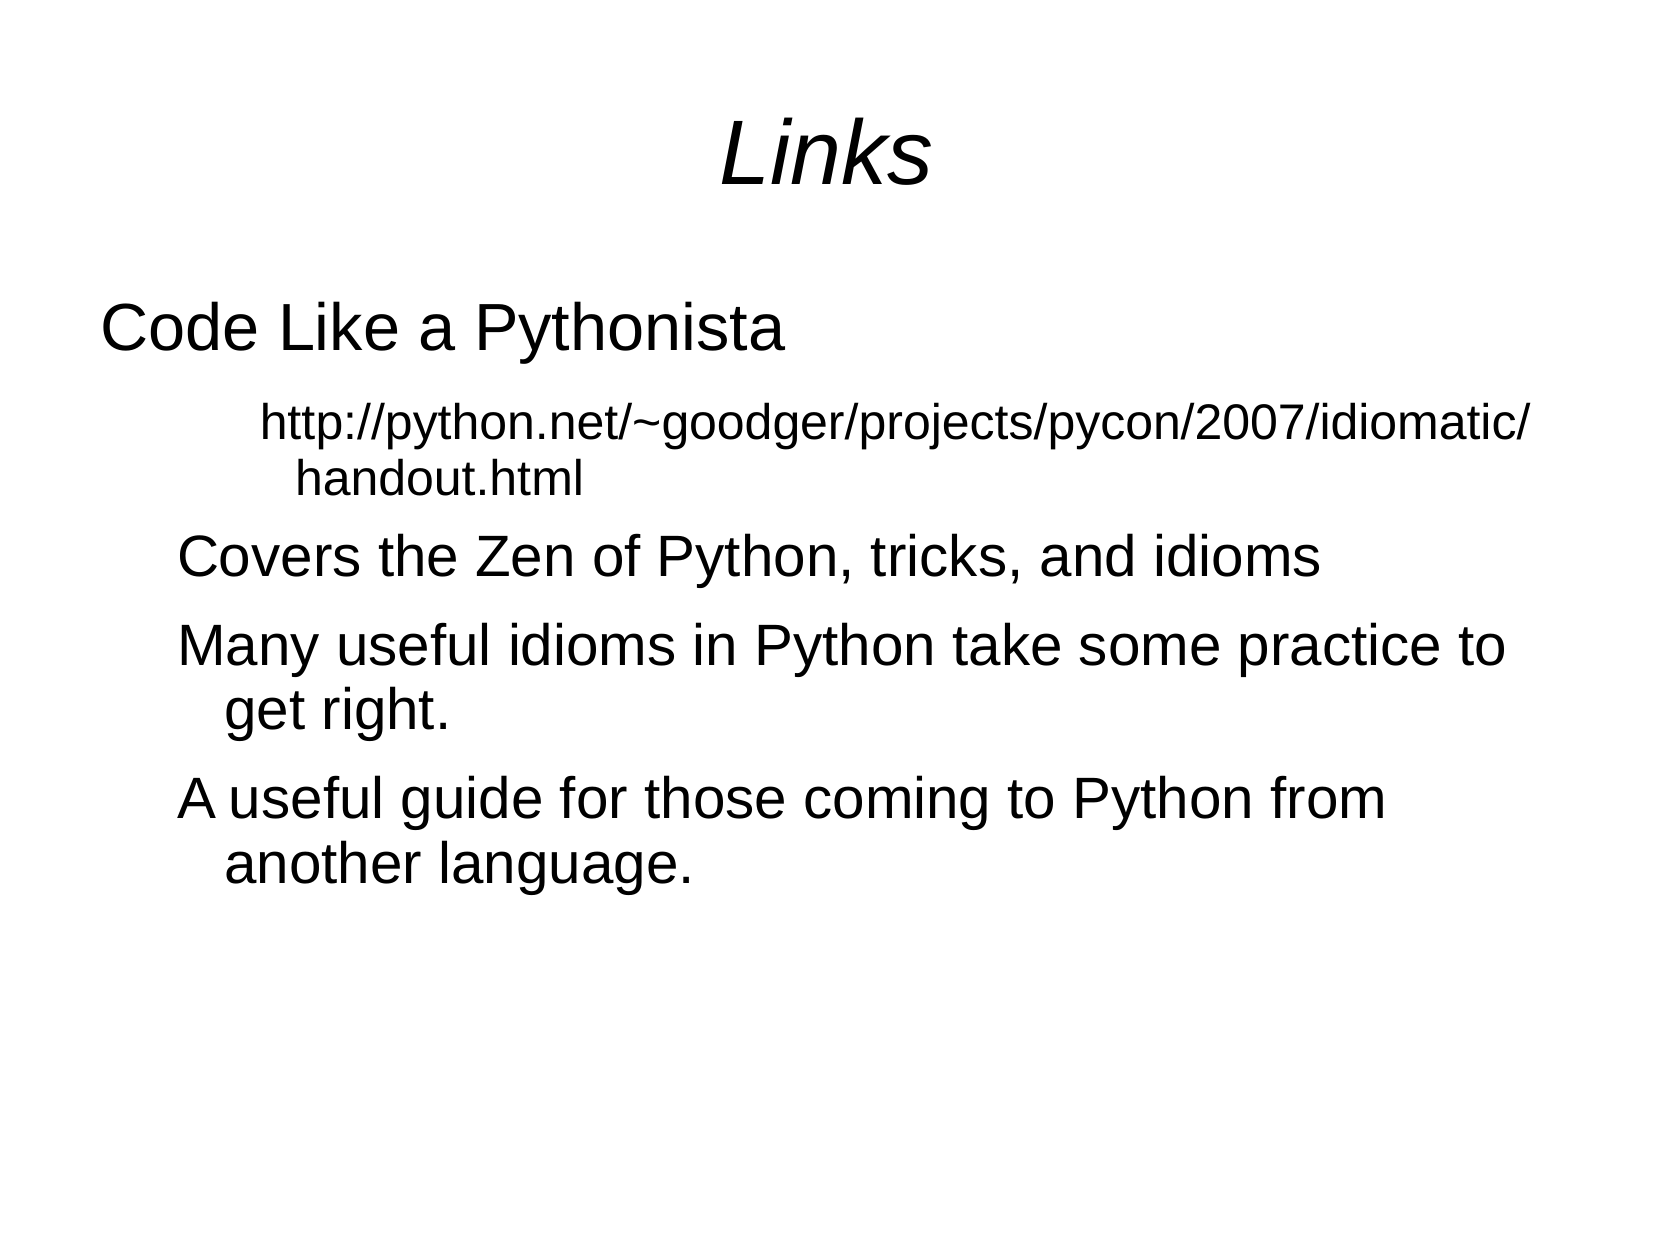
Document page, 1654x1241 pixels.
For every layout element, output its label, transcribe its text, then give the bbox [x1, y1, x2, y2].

title Links [82, 56, 1571, 250]
list Code Like a Pythonista http://python.net/~goodger/projects/pycon/2007/idiomatic/handout.html Covers the Zen of Python, tricks, and idioms Many useful idioms in Python take some practice to get right. A useful guide for those coming to Python from another language. [82, 290, 1571, 1094]
